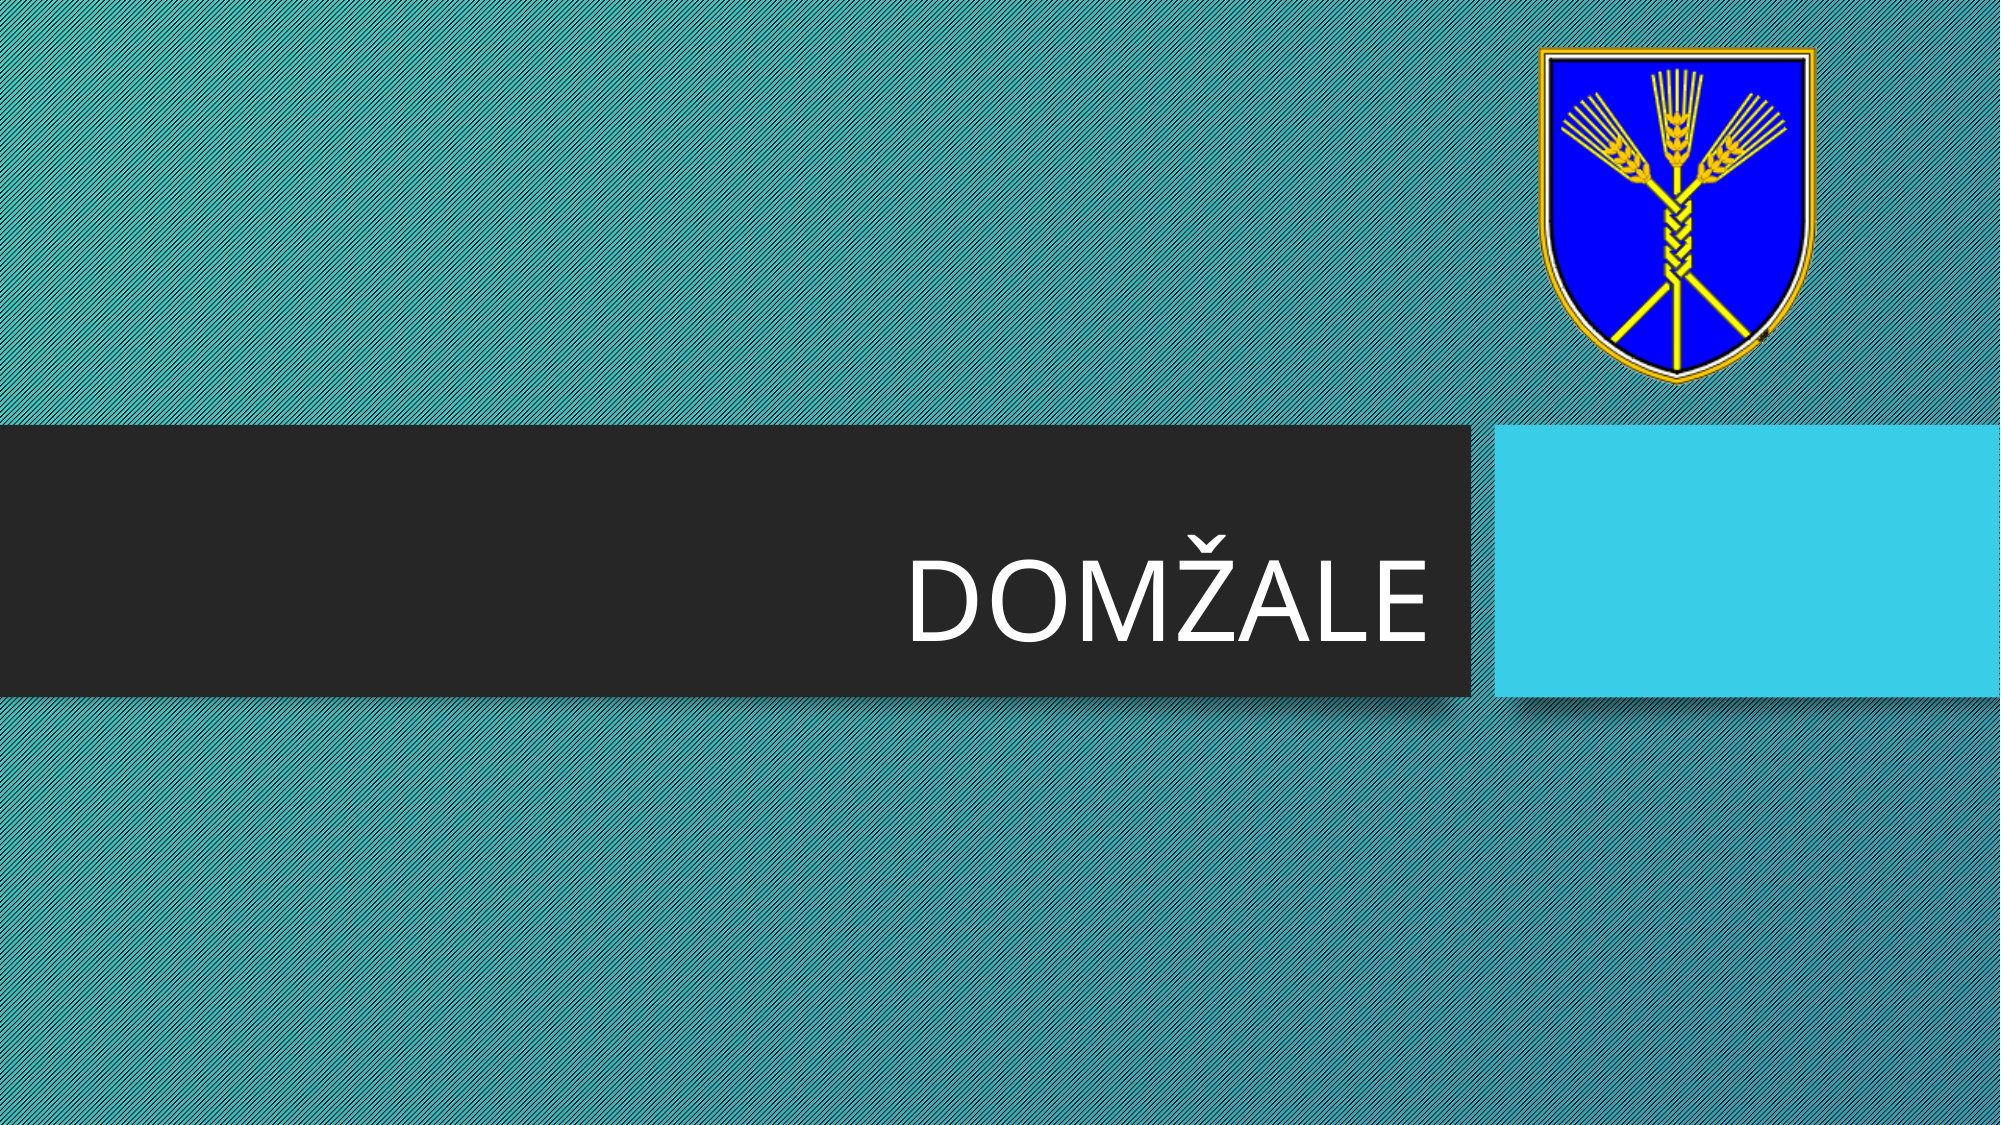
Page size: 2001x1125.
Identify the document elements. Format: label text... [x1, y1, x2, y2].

picture [0, 0, 2000, 1125]
subtitle [111, 720, 1448, 905]
title DOMŽALE [111, 448, 1448, 674]
